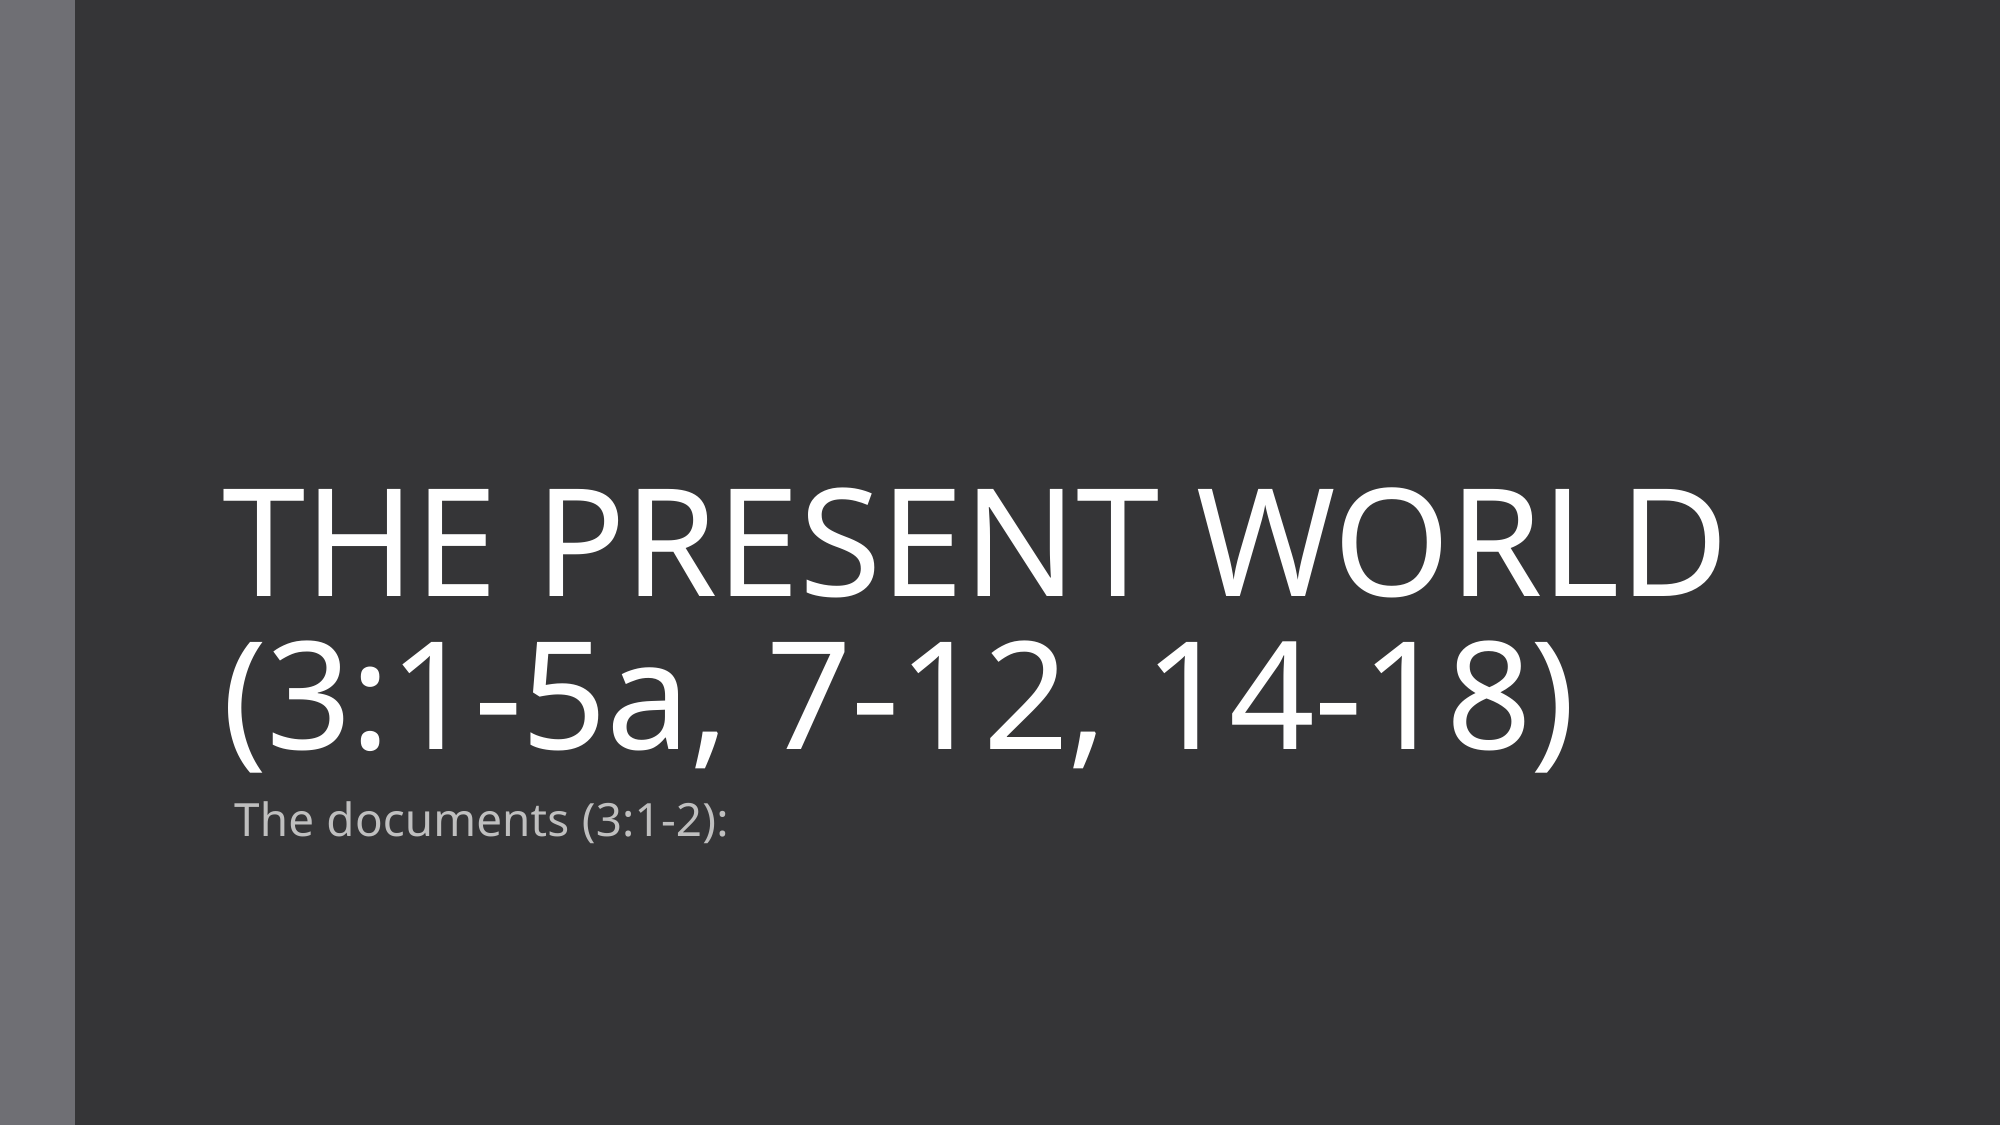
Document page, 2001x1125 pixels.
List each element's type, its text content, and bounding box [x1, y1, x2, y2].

subtitle The documents (3:1-2): [206, 787, 1752, 1066]
title THE PRESENT WORLD (3:1-5a, 7-12, 14-18) [206, 124, 1752, 787]
